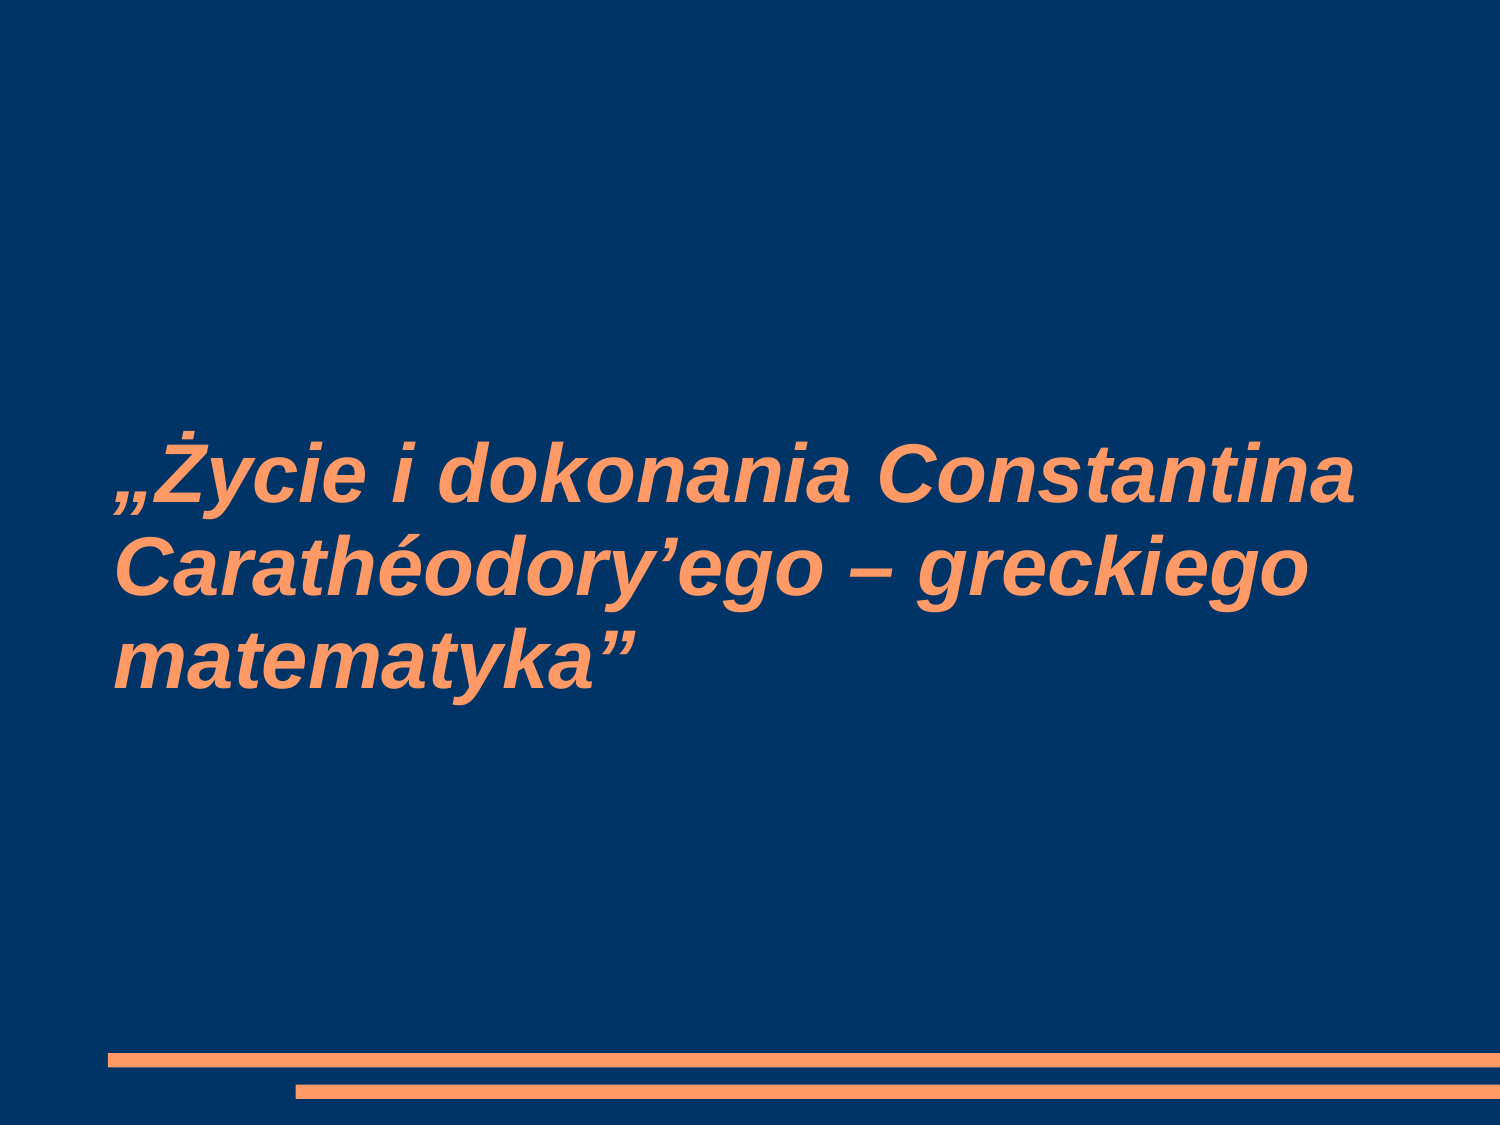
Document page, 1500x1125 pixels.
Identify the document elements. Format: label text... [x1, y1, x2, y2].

title „Życie i dokonania Constantina Carathéodory’ego – greckiego matematyka” [113, 428, 1394, 680]
